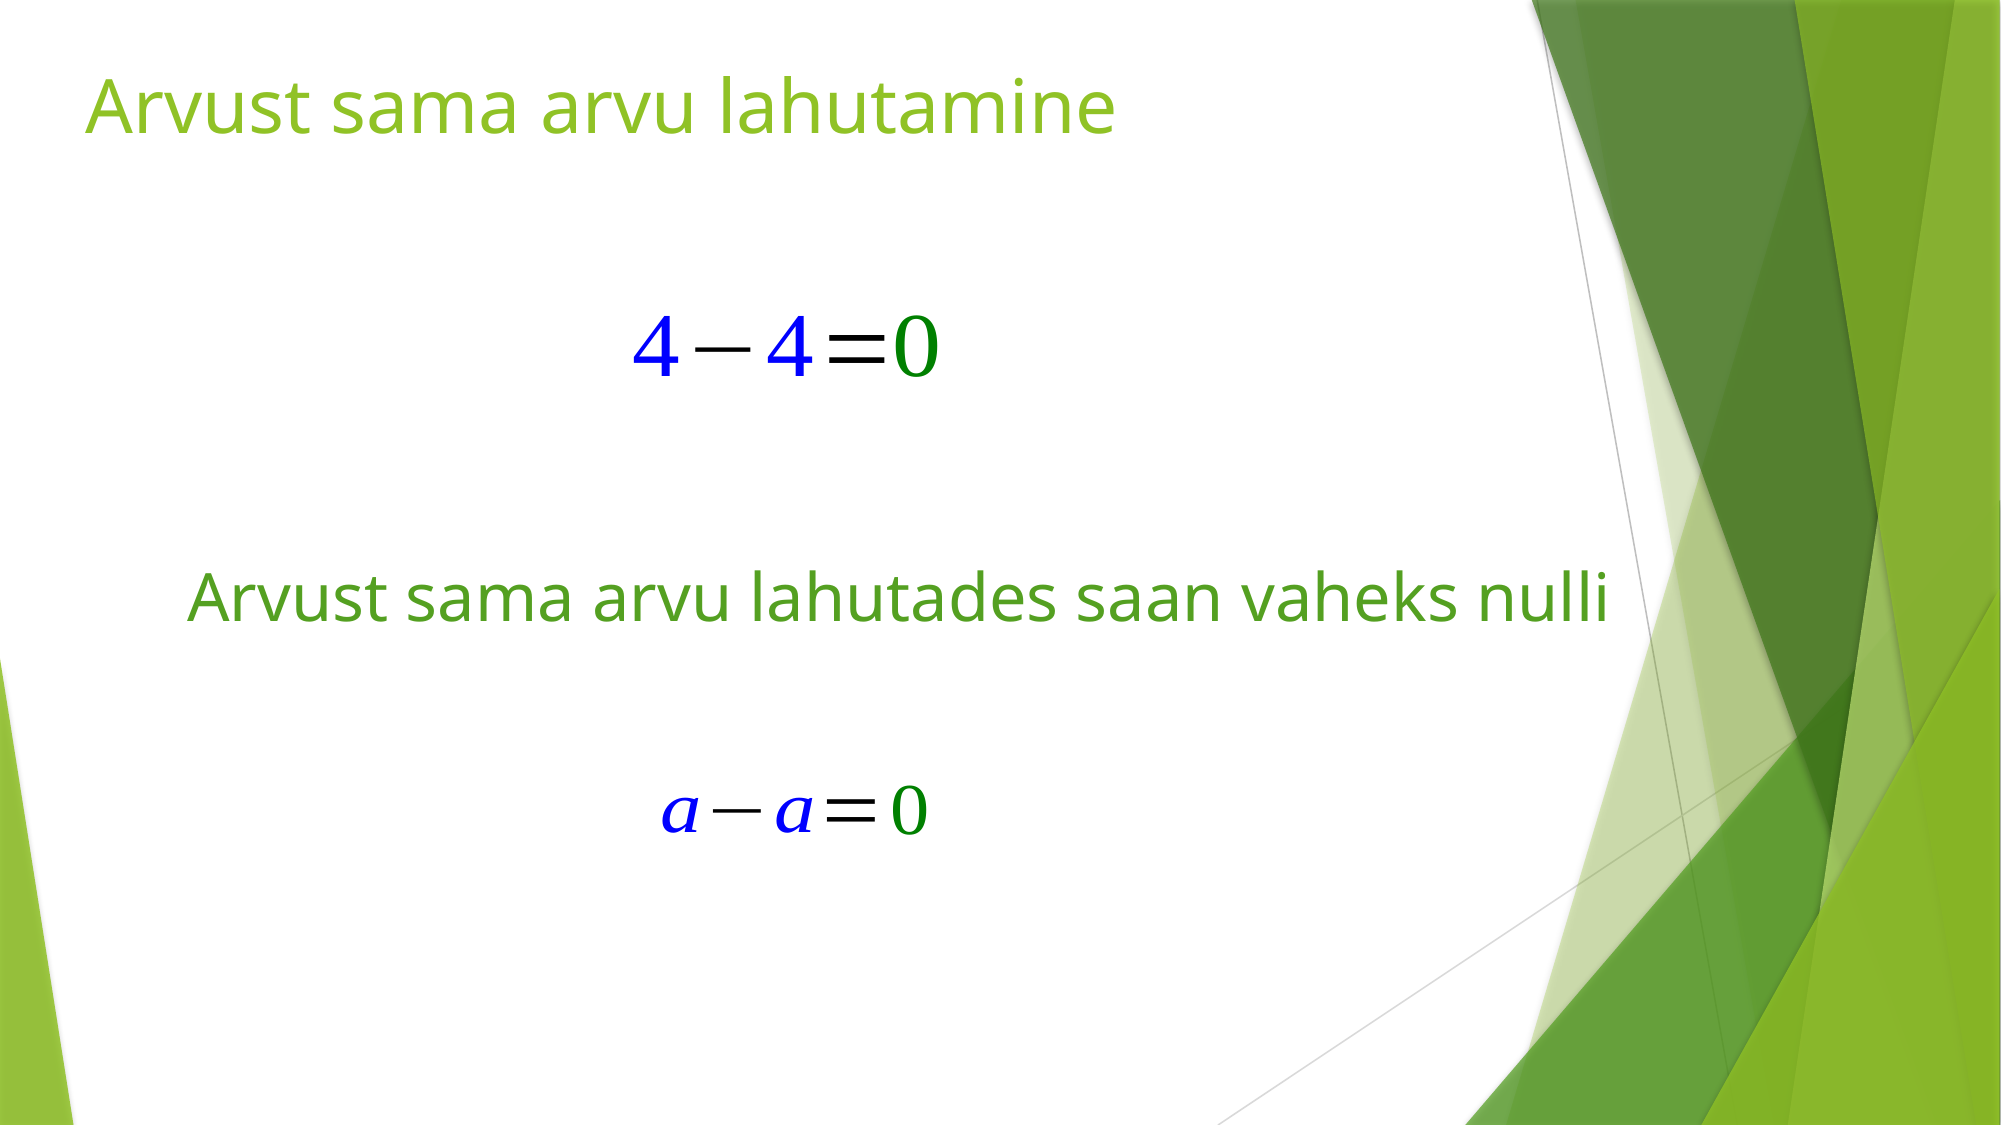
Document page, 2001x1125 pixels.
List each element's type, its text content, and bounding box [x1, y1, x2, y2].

chart [649, 767, 939, 851]
chart [620, 294, 953, 397]
title Arvust sama arvu lahutamine [70, 50, 1481, 268]
text_box Arvust sama arvu lahutades saan vaheks nulli [172, 547, 1627, 642]
